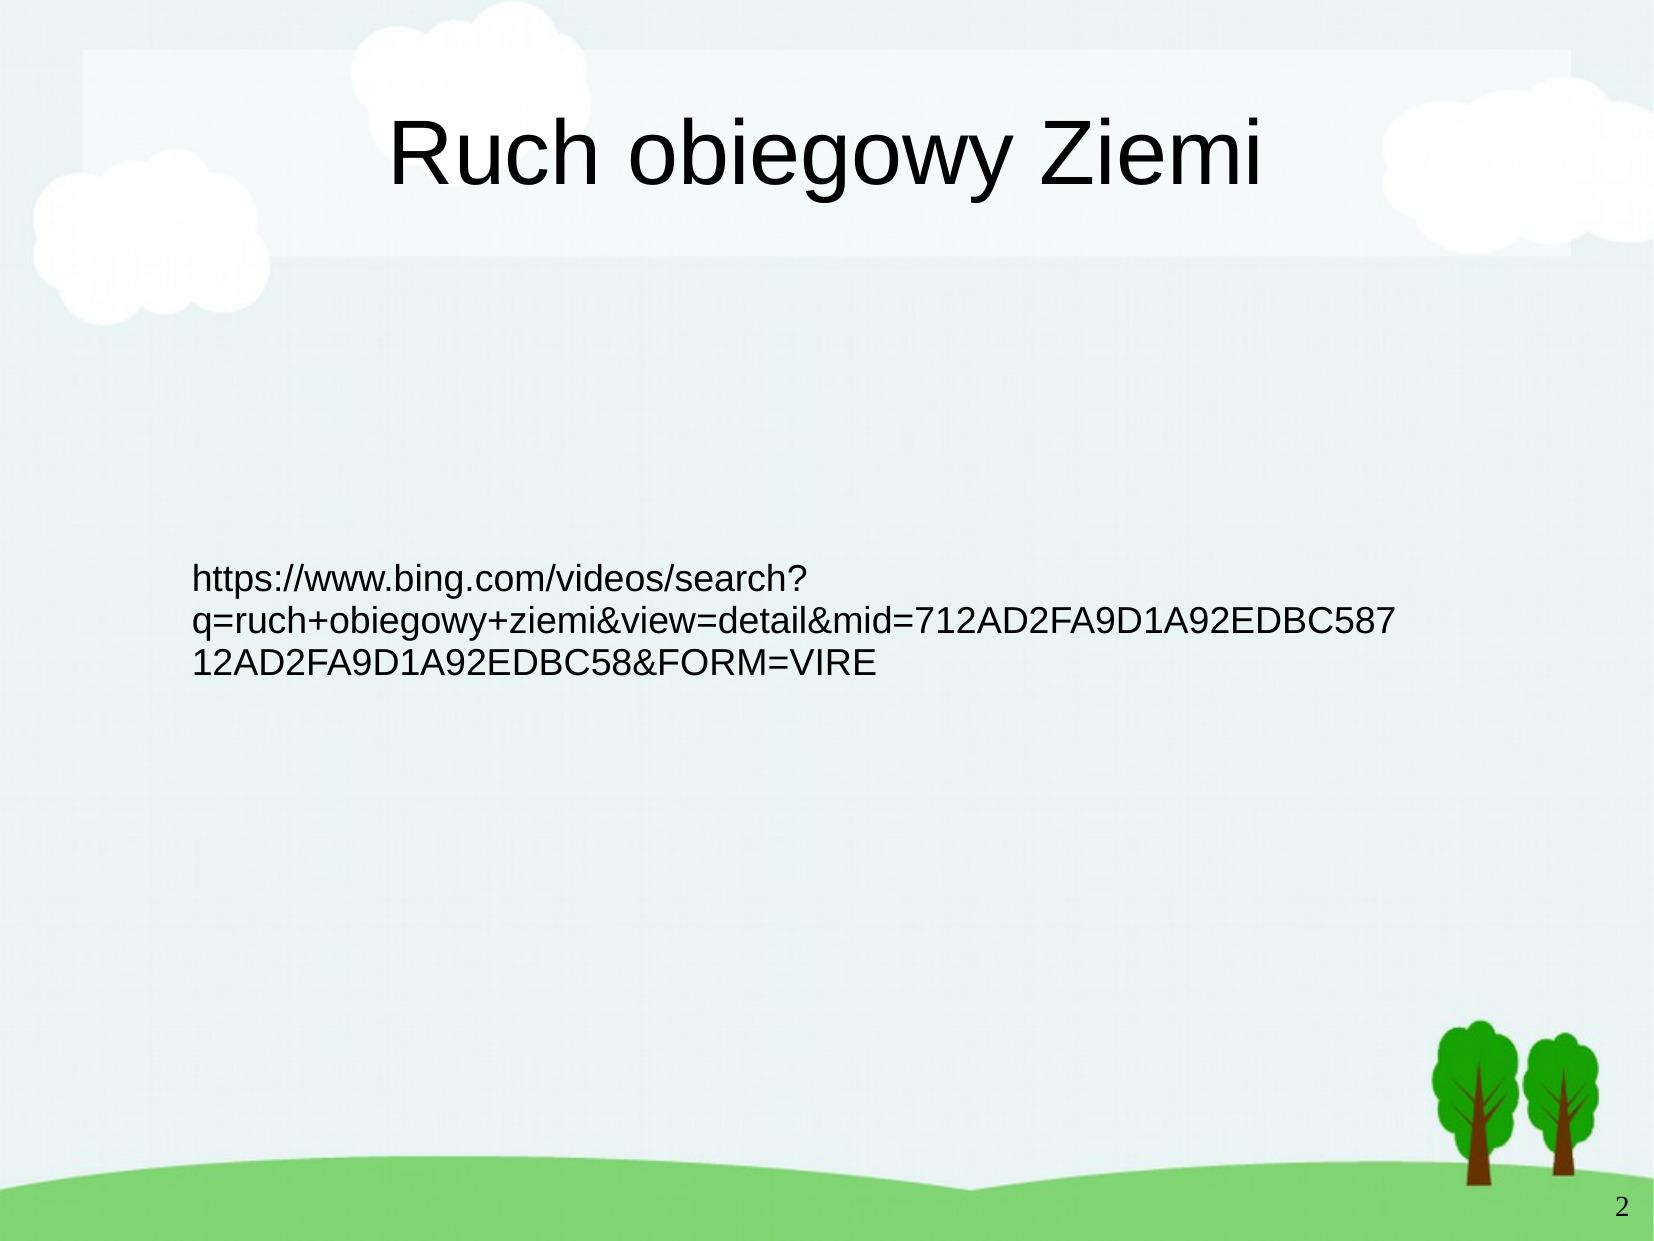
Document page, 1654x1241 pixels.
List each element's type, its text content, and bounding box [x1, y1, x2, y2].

title Ruch obiegowy Ziemi [82, 49, 1571, 257]
picture [0, 0, 1654, 1241]
text_box https://www.bing.com/videos/search?q=ruch+obiegowy+ziemi&view=detail&mid=712AD2FA9D1A92EDBC58712AD2FA9D1A92EDBC58&FORM=VIRE [177, 550, 1430, 691]
